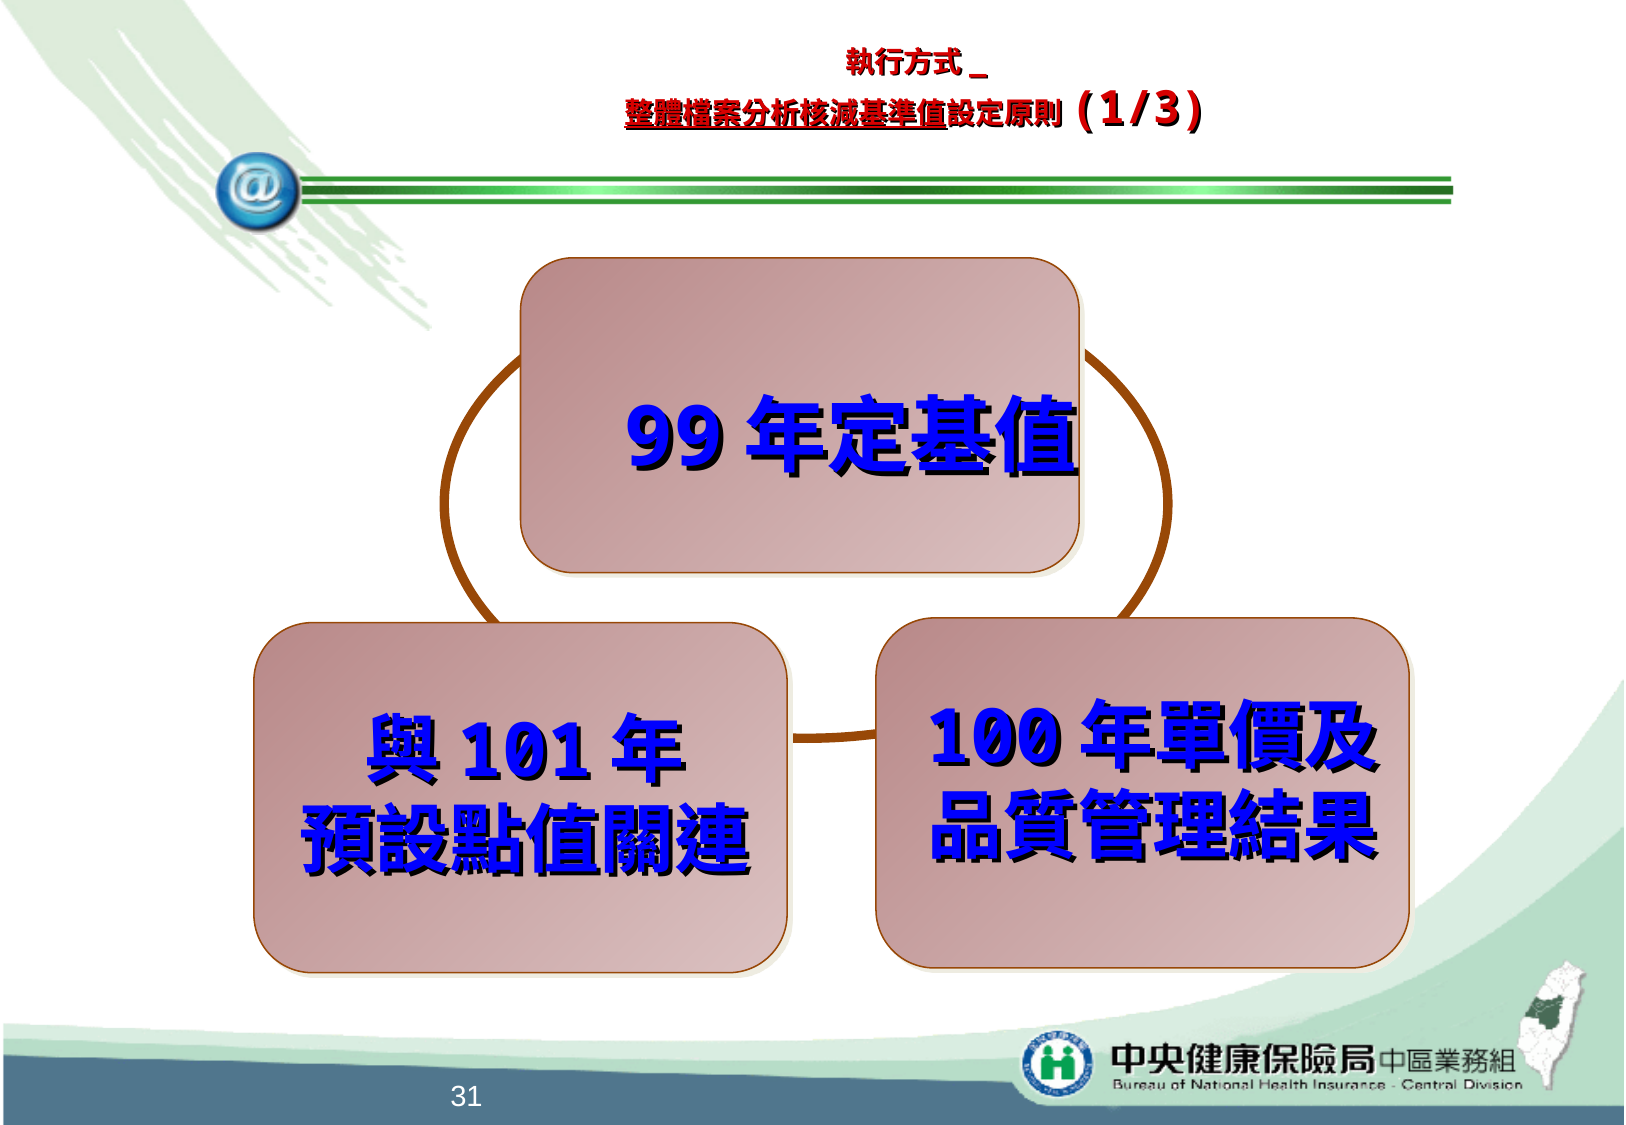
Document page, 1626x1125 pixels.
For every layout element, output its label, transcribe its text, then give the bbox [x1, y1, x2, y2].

text_box 100年單價及品質管理結果 [906, 680, 1398, 875]
text_box [253, 622, 788, 973]
text_box [520, 257, 1080, 573]
text_box 99年定基值 [609, 375, 1092, 490]
title 執行方式_ 整體檔案分析核減基準值設定原則(1/3) [222, 0, 1610, 176]
text_box 與101年 預設點值關連 [284, 694, 765, 889]
text_box [435, 1065, 815, 1125]
text_box [875, 617, 1410, 968]
